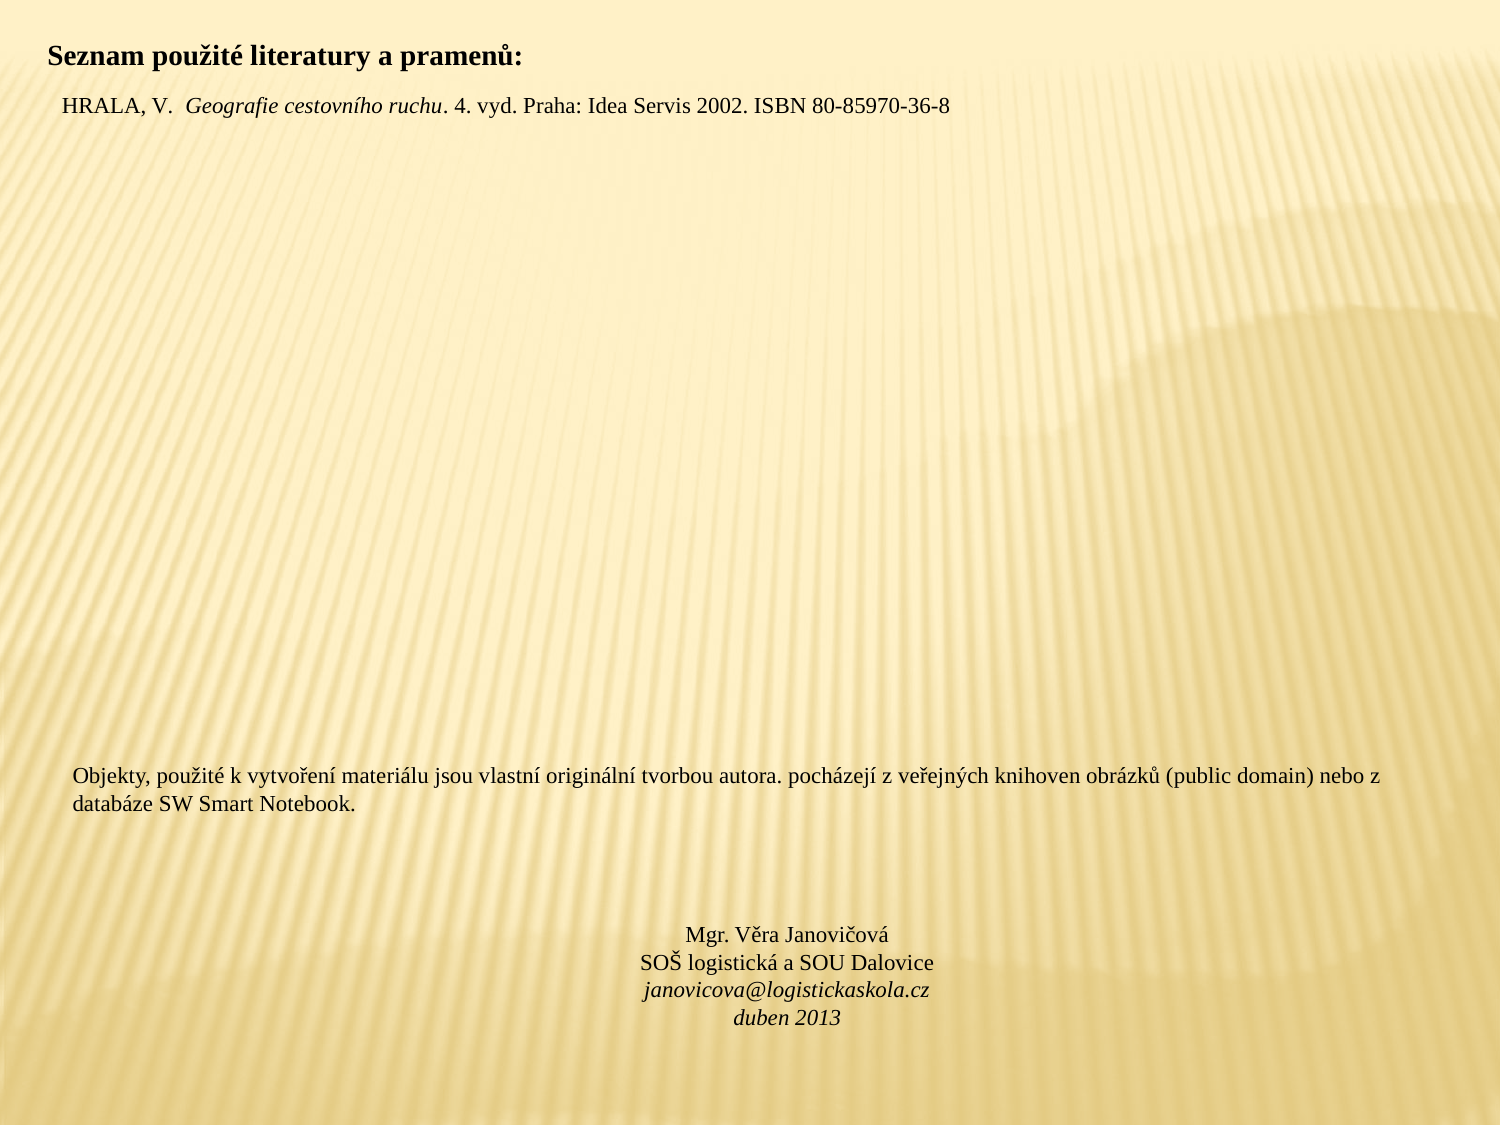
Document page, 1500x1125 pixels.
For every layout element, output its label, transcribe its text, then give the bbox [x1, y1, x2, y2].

text_box Objekty, použité k vytvoření materiálu jsou vlastní originální tvorbou autora. pocházejí z veřejných knihoven obrázků (public domain) nebo z databáze SW Smart Notebook. [58, 753, 1442, 823]
text_box Mgr. Věra Janovičová SOŠ logistická a SOU Dalovice janovicova@logistickaskola.cz duben 2013 [494, 913, 1080, 1039]
text_box HRALA, V. Geografie cestovního ruchu. 4. vyd. Praha: Idea Servis 2002. ISBN 80-85970-36-8 [48, 84, 1310, 126]
text_box Seznam použité literatury a pramenů: [33, 29, 762, 79]
